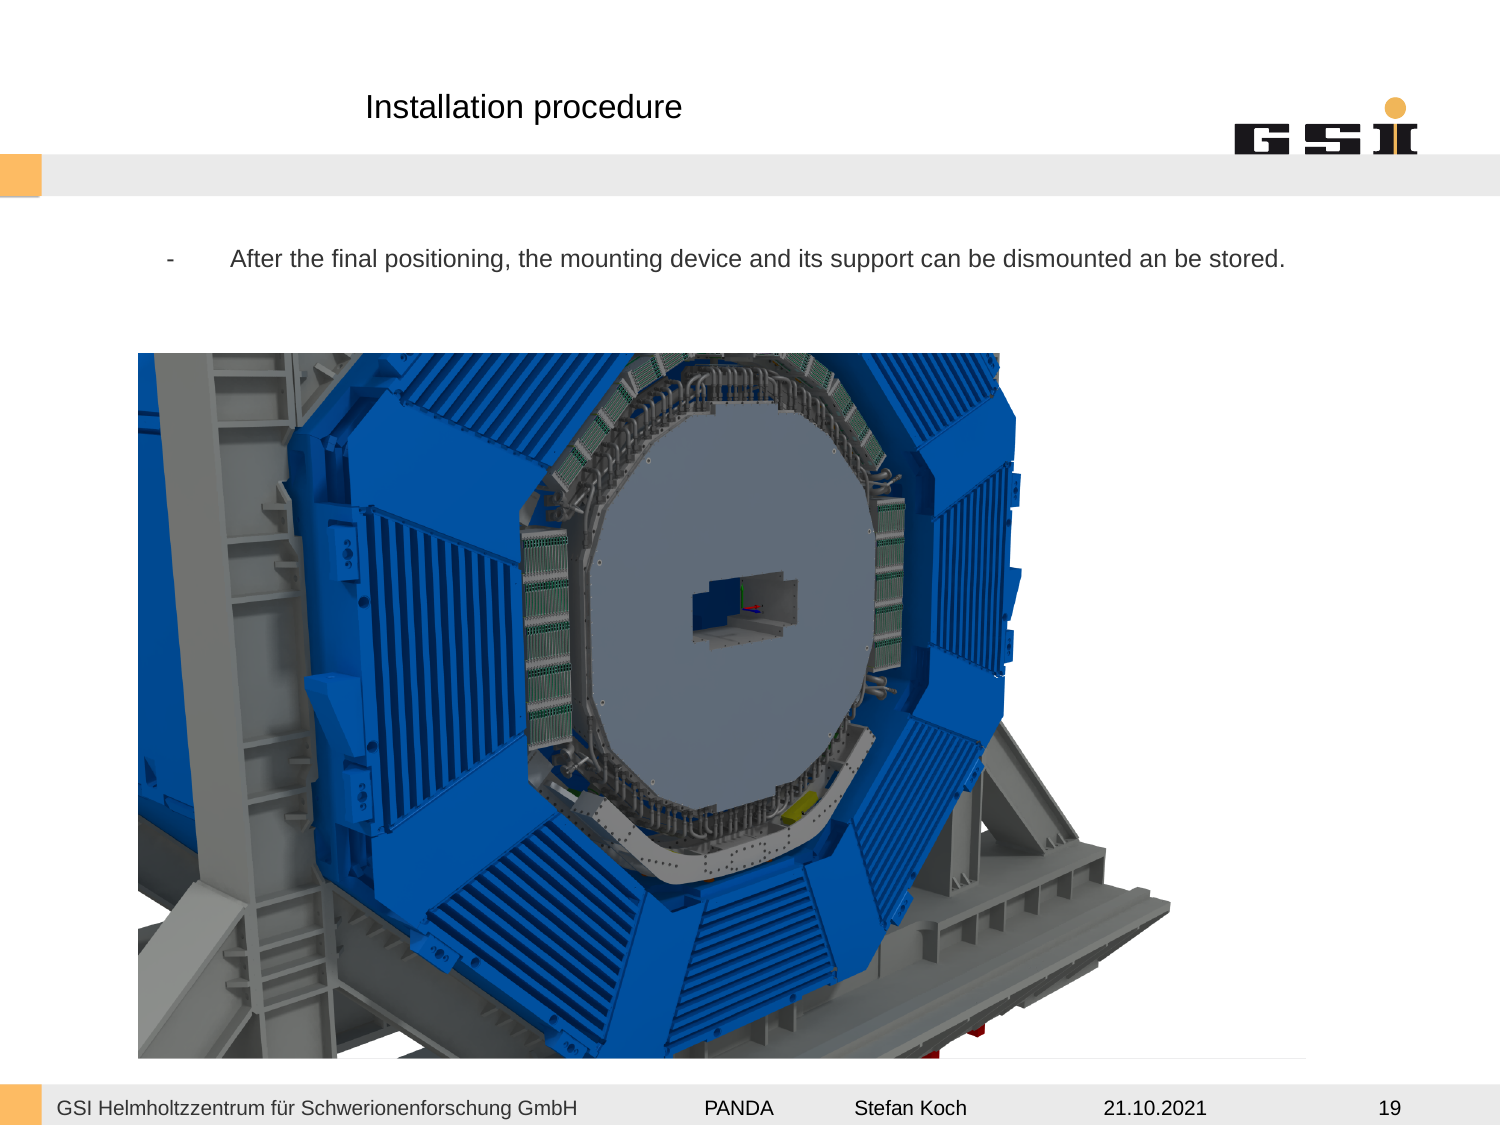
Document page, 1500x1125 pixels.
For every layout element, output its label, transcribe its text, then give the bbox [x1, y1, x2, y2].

text_box Installation procedure [195, 80, 1186, 162]
text_box - After the final positioning, the mounting device and its support can be dismounted an be stored. [69, 218, 1417, 1023]
picture [1233, 95, 1419, 154]
picture [138, 353, 1306, 1060]
